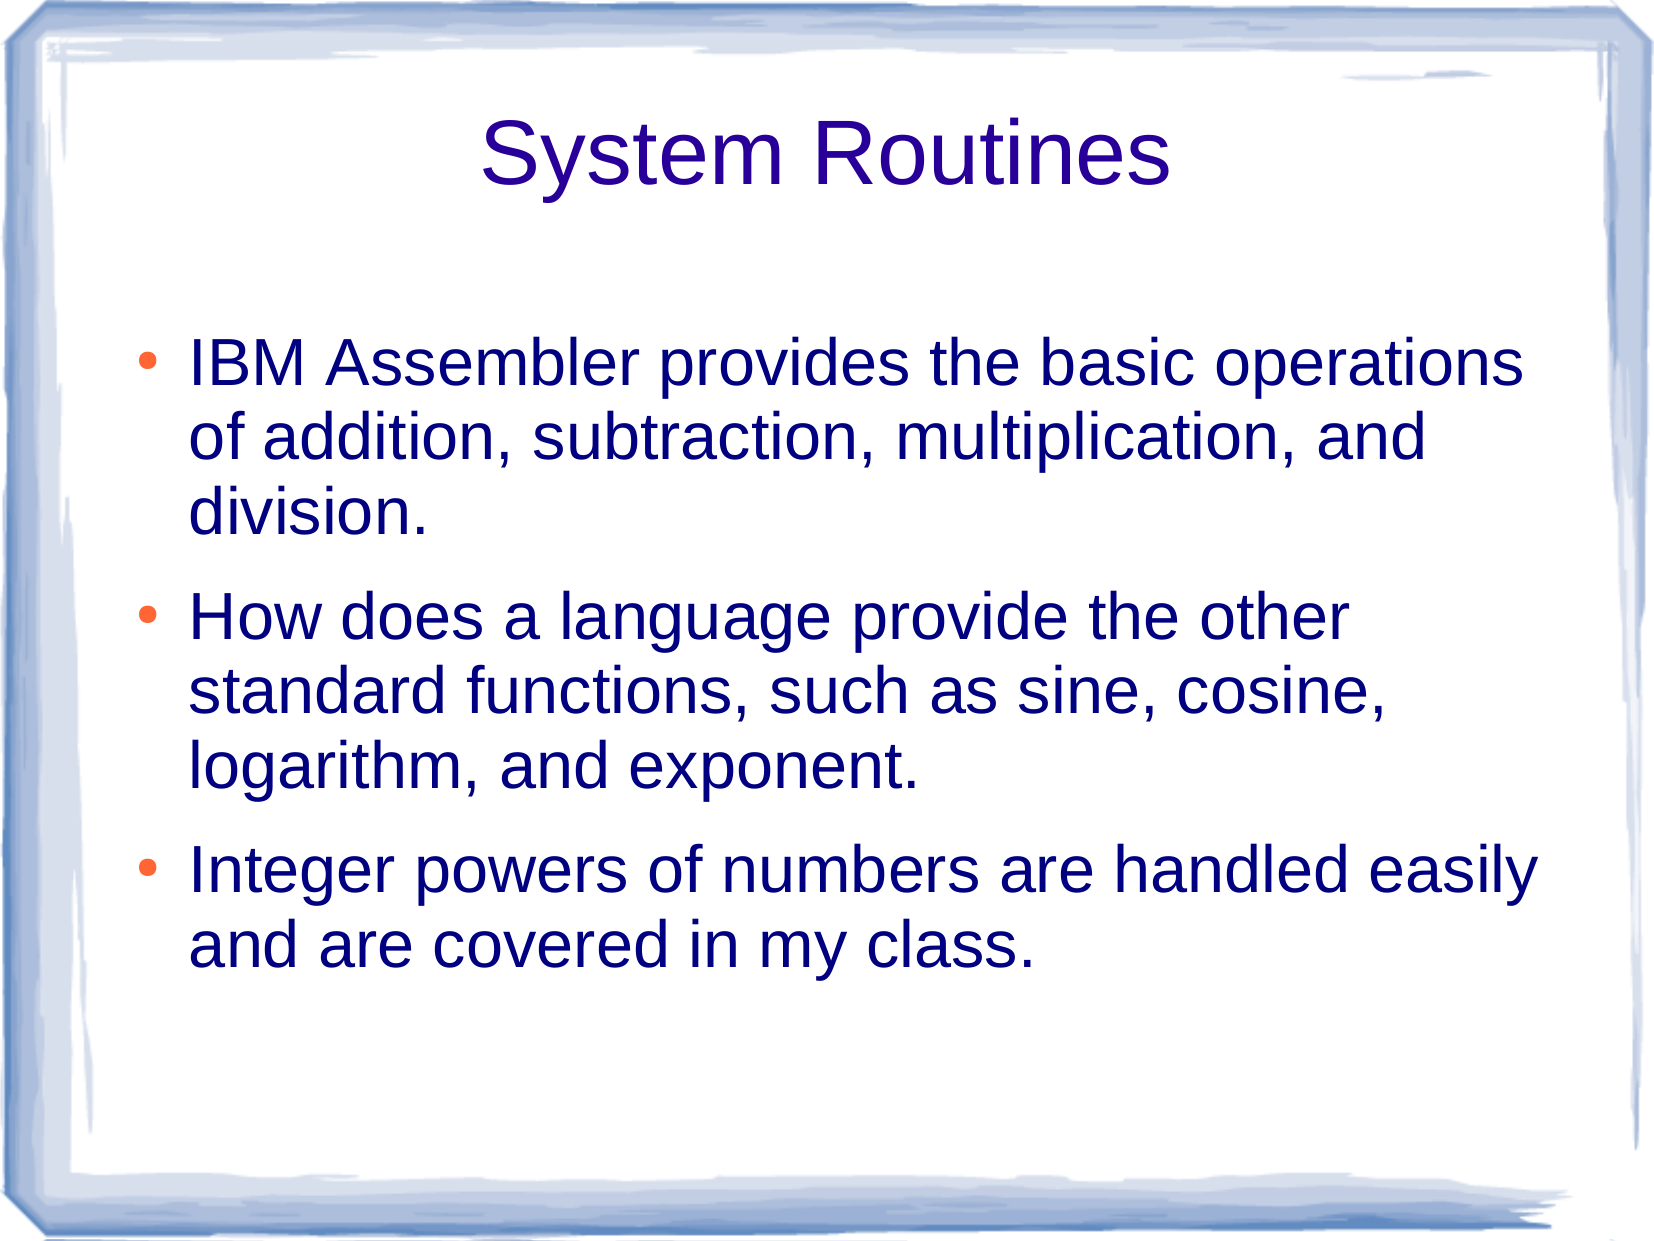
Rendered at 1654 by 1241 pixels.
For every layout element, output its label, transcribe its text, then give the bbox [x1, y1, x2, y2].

picture [0, 0, 1654, 1241]
list IBM Assembler provides the basic operations of addition, subtraction, multiplication, and division. How does a language provide the other standard functions, such as sine, cosine, logarithm, and exponent. Integer powers of numbers are handled easily and are covered in my class. [118, 324, 1571, 990]
title System Routines [82, 56, 1571, 250]
